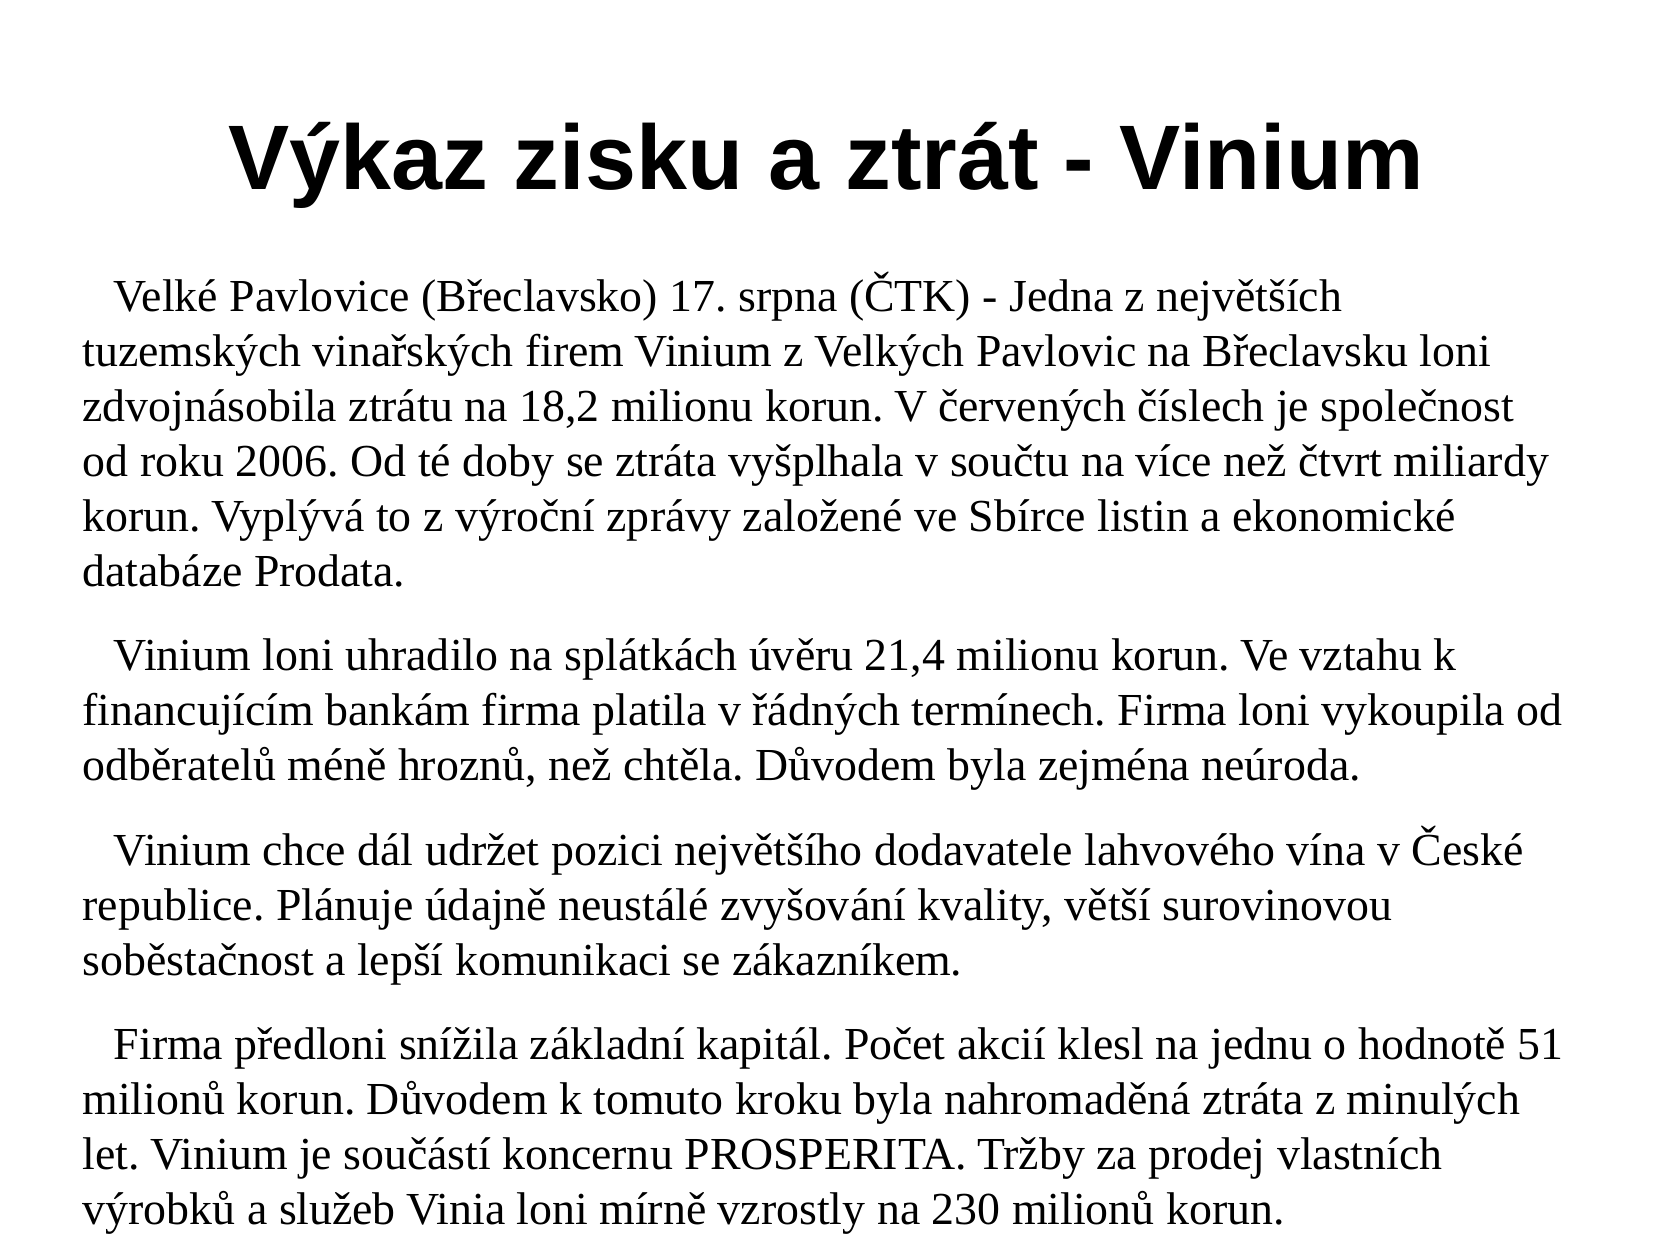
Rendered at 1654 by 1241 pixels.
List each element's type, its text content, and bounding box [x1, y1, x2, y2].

subtitle Velké Pavlovice (Břeclavsko) 17. srpna (ČTK) - Jedna z největších tuzemských vinařských firem Vinium z Velkých Pavlovic na Břeclavsku loni zdvojnásobila ztrátu na 18,2 milionu korun. V červených číslech je společnost od roku 2006. Od té doby se ztráta vyšplhala v součtu na více než čtvrt miliardy korun. Vyplývá to z výroční zprávy založené ve Sbírce listin a ekonomické databáze Prodata. Vinium loni uhradilo na splátkách úvěru 21,4 milionu korun. Ve vztahu k financujícím bankám firma platila v řádných termínech. Firma loni vykoupila od odběratelů méně hroznů, než chtěla. Důvodem byla zejména neúroda. Vinium chce dál udržet pozici největšího dodavatele lahvového vína v České republice. Plánuje údajně neustálé zvyšování kvality, větší surovinovou soběstačnost a lepší komunikaci se zákazníkem. Firma předloni snížila základní kapitál. Počet akcií klesl na jednu o hodnotě 51 milionů korun. Důvodem k tomuto kroku byla nahromaděná ztráta z minulých let. Vinium je součástí koncernu PROSPERITA. Tržby za prodej vlastních výrobků a služeb Vinia loni mírně vzrostly na 230 milionů korun. vrn gcm [82, 265, 1571, 1134]
title Výkaz zisku a ztrát - Vinium [82, 49, 1571, 257]
